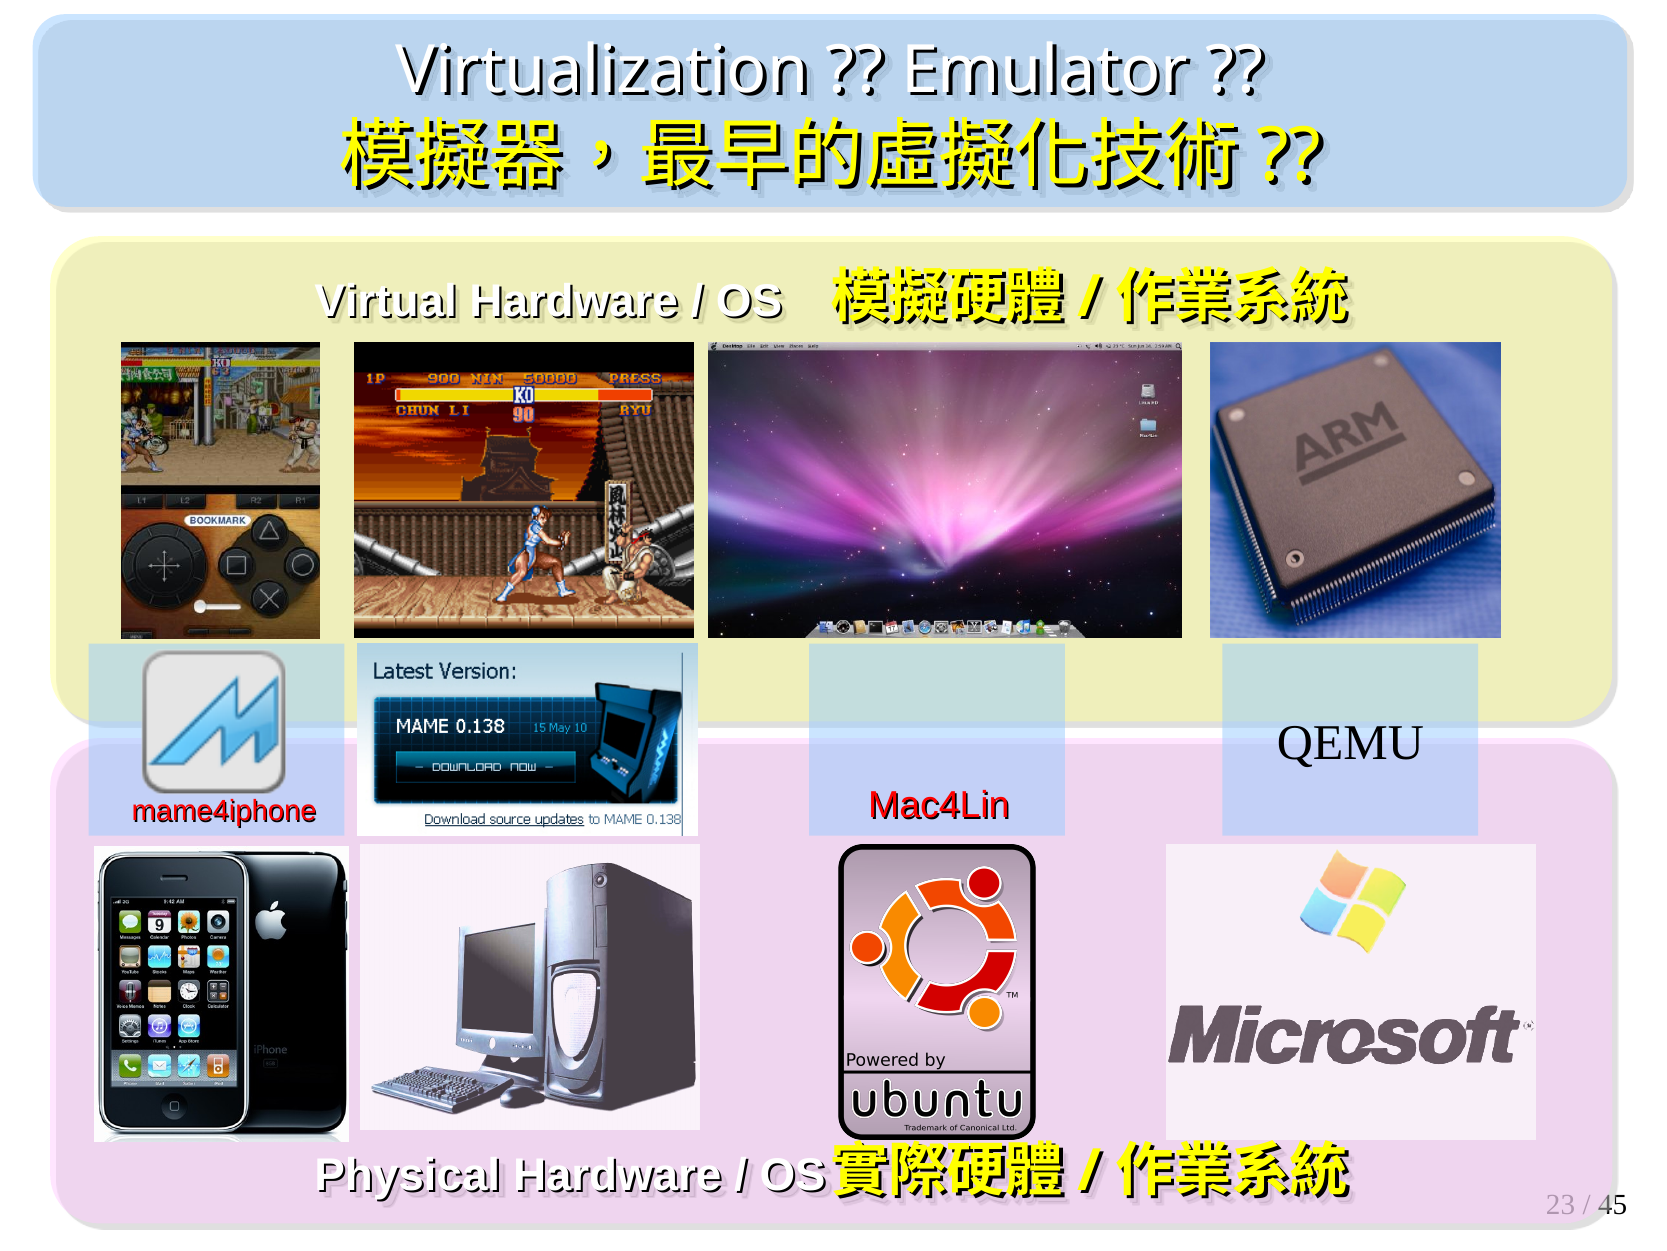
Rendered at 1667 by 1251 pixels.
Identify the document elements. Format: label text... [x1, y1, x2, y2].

text_box Virtualization ?? Emulator ?? 模擬器，最早的虛擬化技術?? [32, 14, 1628, 207]
picture [354, 342, 694, 638]
text_box mame4iphone [112, 784, 336, 835]
picture [838, 844, 1036, 1140]
text_box [809, 643, 1065, 836]
text_box Physical Hardware / OS 實際硬體/作業系統 [50, 738, 1613, 1224]
picture [121, 342, 320, 639]
text_box QEMU [1222, 643, 1479, 836]
picture [357, 643, 698, 836]
text_box Virtual Hardware / OS 模擬硬體/作業系統 [50, 236, 1613, 722]
picture [94, 846, 349, 1142]
text_box Mac4Lin [827, 772, 1051, 833]
picture [360, 844, 700, 1130]
picture [708, 342, 1182, 638]
picture [1166, 844, 1536, 1140]
picture [1210, 342, 1501, 638]
picture [140, 648, 289, 784]
text_box [88, 643, 345, 836]
